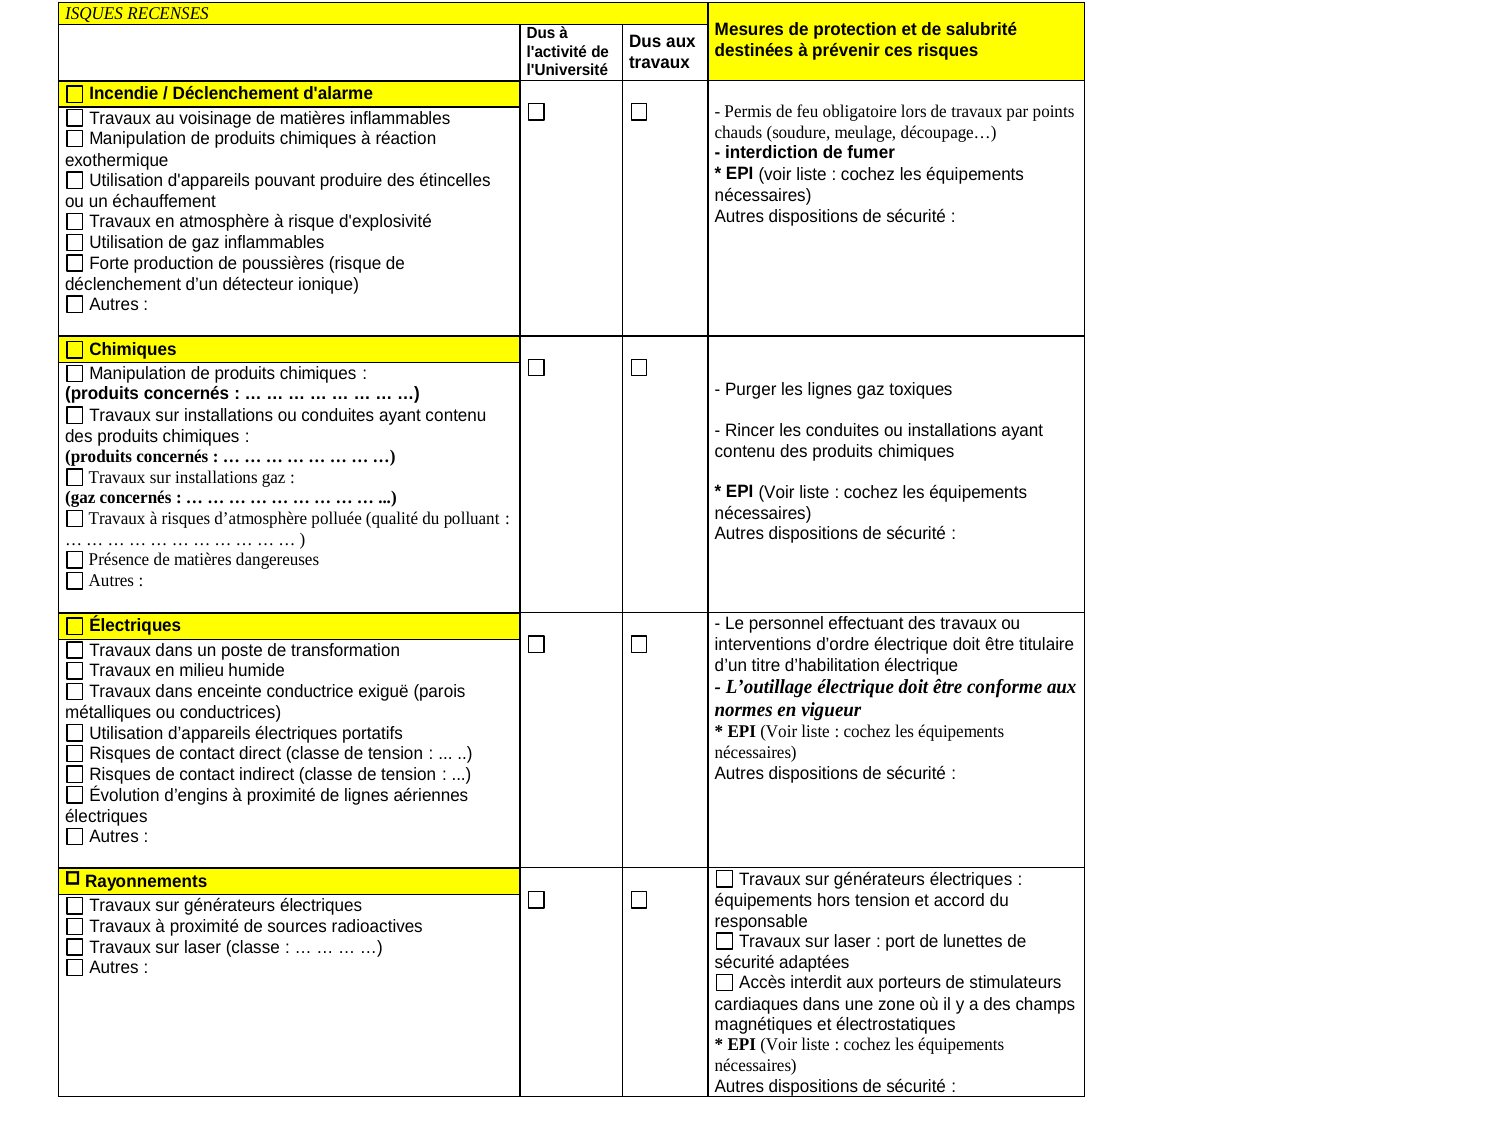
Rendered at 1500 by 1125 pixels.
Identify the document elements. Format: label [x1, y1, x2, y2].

chart [0, 1, 1426, 1125]
